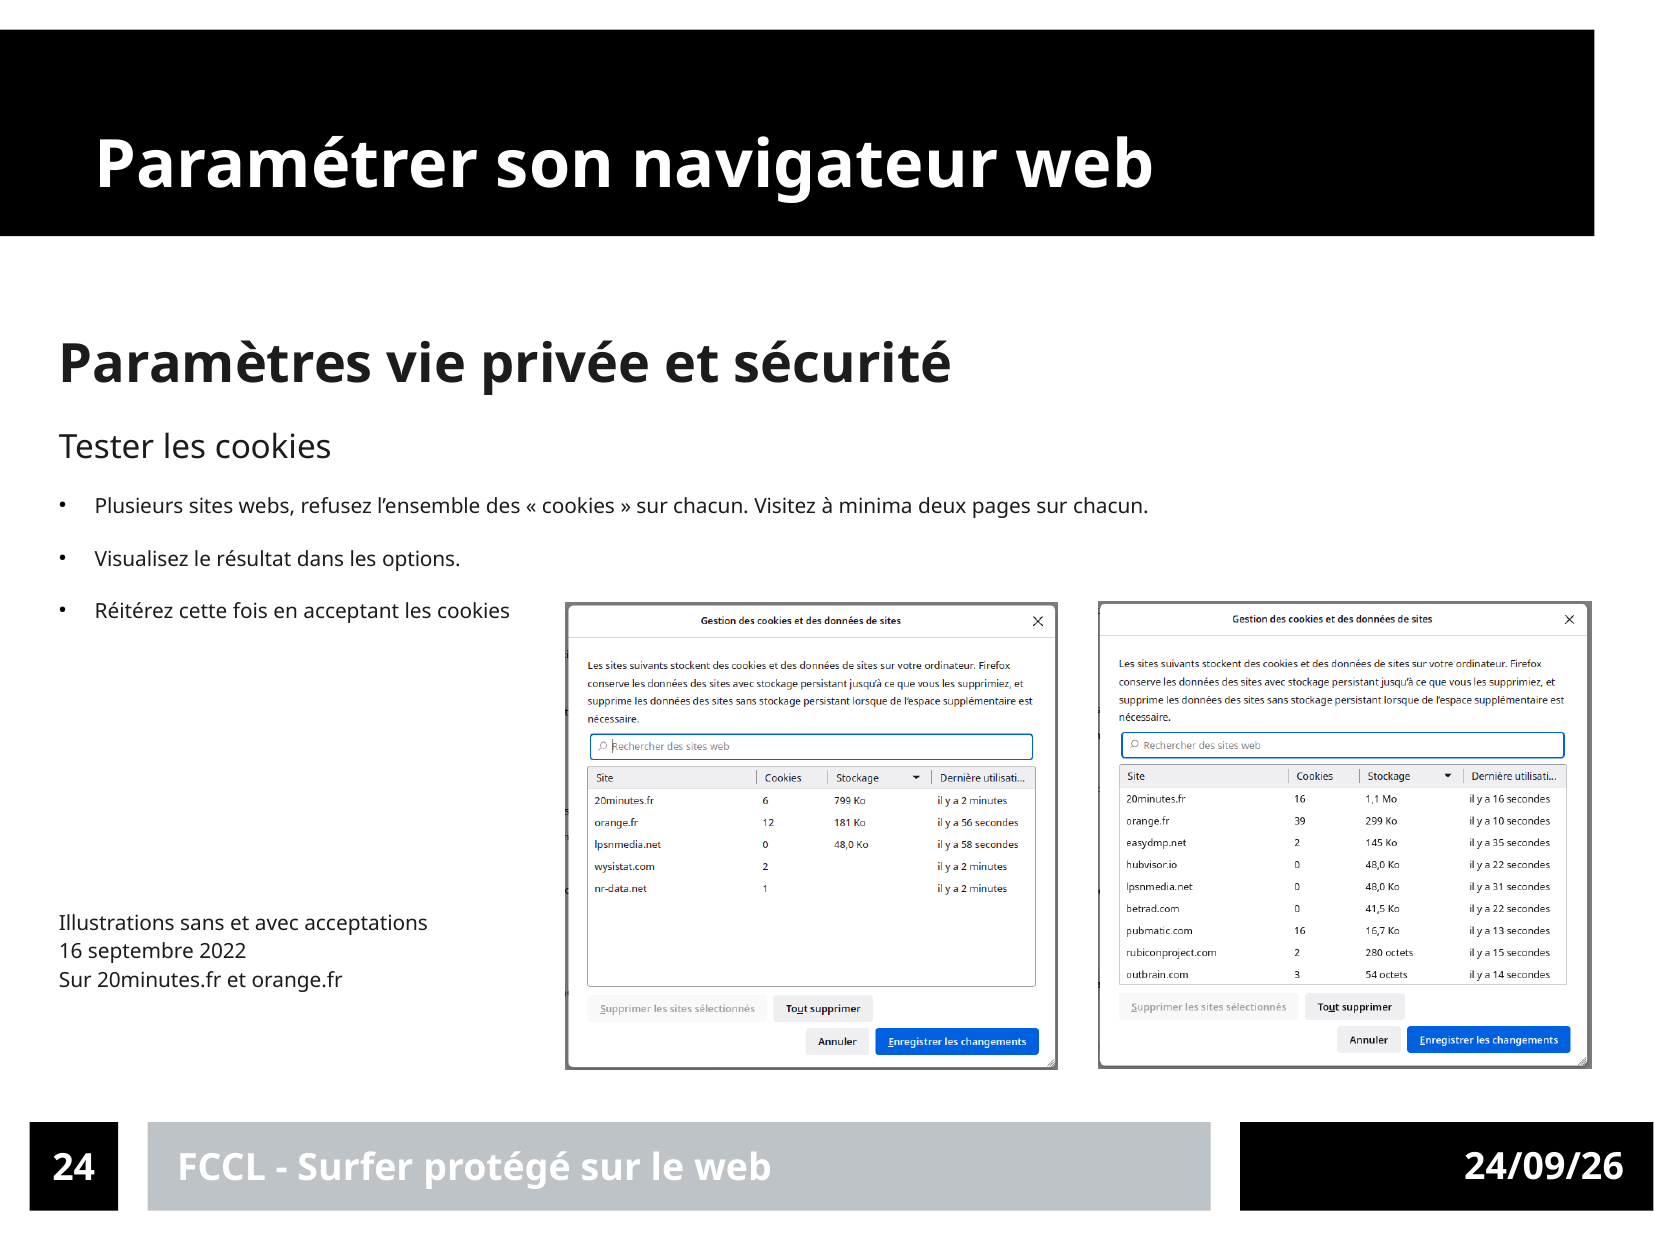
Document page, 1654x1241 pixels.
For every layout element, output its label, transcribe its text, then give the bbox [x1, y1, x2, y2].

list Paramètres vie privée et sécurité Tester les cookies Plusieurs sites webs, refusez l’ensemble des « cookies » sur chacun. Visitez à minima deux pages sur chacun. Visualisez le résultat dans les options. Réitérez cette fois en acceptant les cookies Illustrations sans et avec acceptations 16 septembre 2022 Sur 20minutes.fr et orange.fr [59, 324, 1565, 1093]
picture [1098, 601, 1592, 1069]
picture [565, 602, 1058, 1070]
title Paramétrer son navigateur web [59, 59, 1595, 207]
